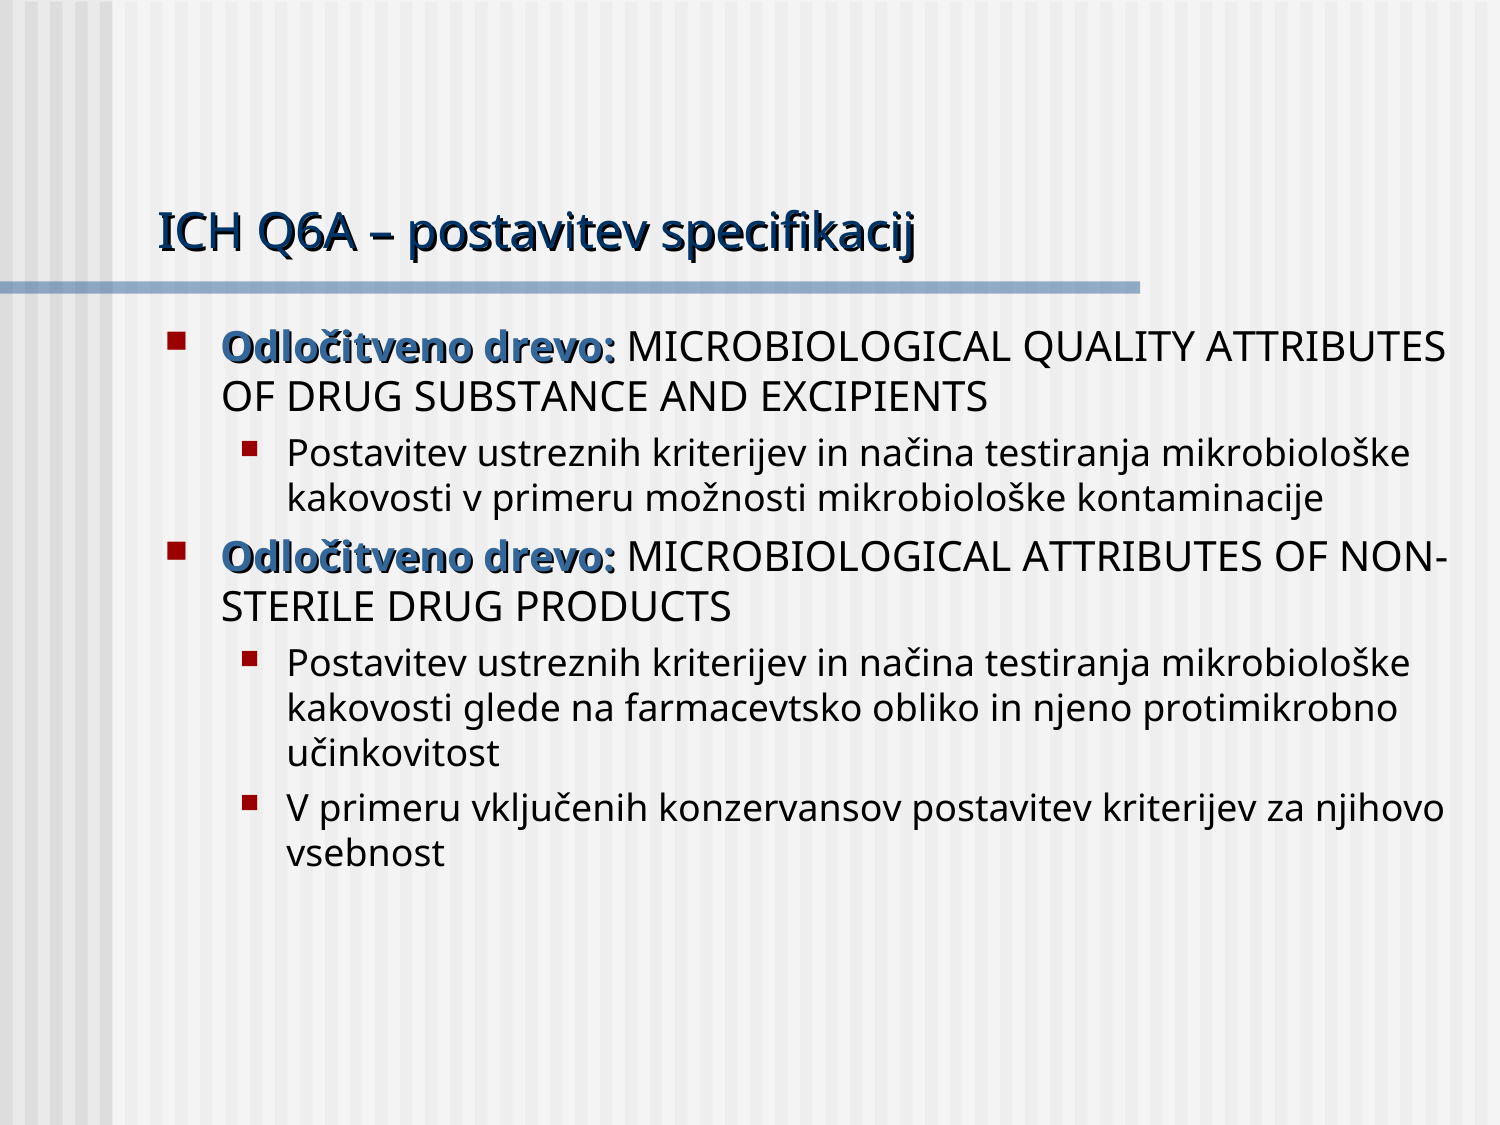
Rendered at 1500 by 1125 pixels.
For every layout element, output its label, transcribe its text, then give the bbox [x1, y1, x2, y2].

title ICH Q6A – postavitev specifikacij [142, 191, 1482, 267]
list Odločitveno drevo: MICROBIOLOGICAL QUALITY ATTRIBUTES OF DRUG SUBSTANCE AND EXCIPIENTS Postavitev ustreznih kriterijev in načina testiranja mikrobiološke kakovosti v primeru možnosti mikrobiološke kontaminacije Odločitveno drevo: MICROBIOLOGICAL ATTRIBUTES OF NON-STERILE DRUG PRODUCTS Postavitev ustreznih kriterijev in načina testiranja mikrobiološke kakovosti glede na farmacevtsko obliko in njeno protimikrobno učinkovitost V primeru vključenih konzervansov postavitev kriterijev za njihovo vsebnost [149, 312, 1481, 1000]
